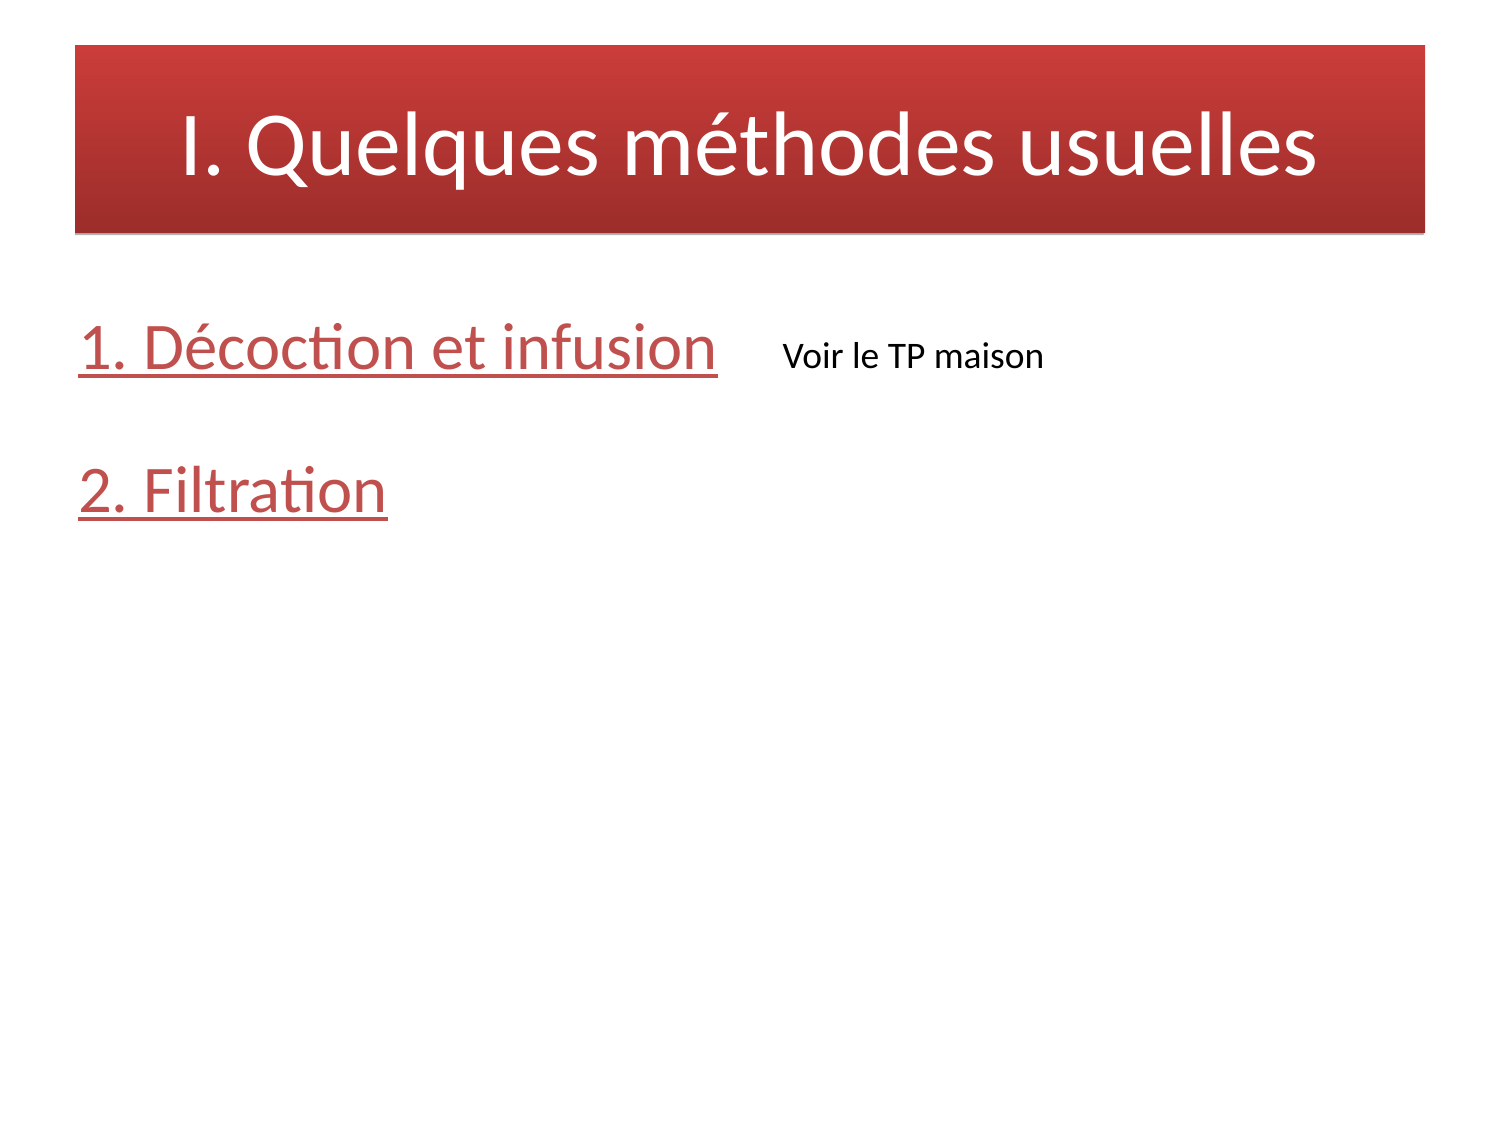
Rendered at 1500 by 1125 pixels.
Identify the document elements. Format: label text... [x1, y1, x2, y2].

text_box 2. Filtration [63, 438, 739, 562]
text_box Voir le TP maison [767, 323, 1060, 384]
title I. Quelques méthodes usuelles [75, 45, 1426, 233]
text_box 1. Décoction et infusion [63, 295, 739, 418]
